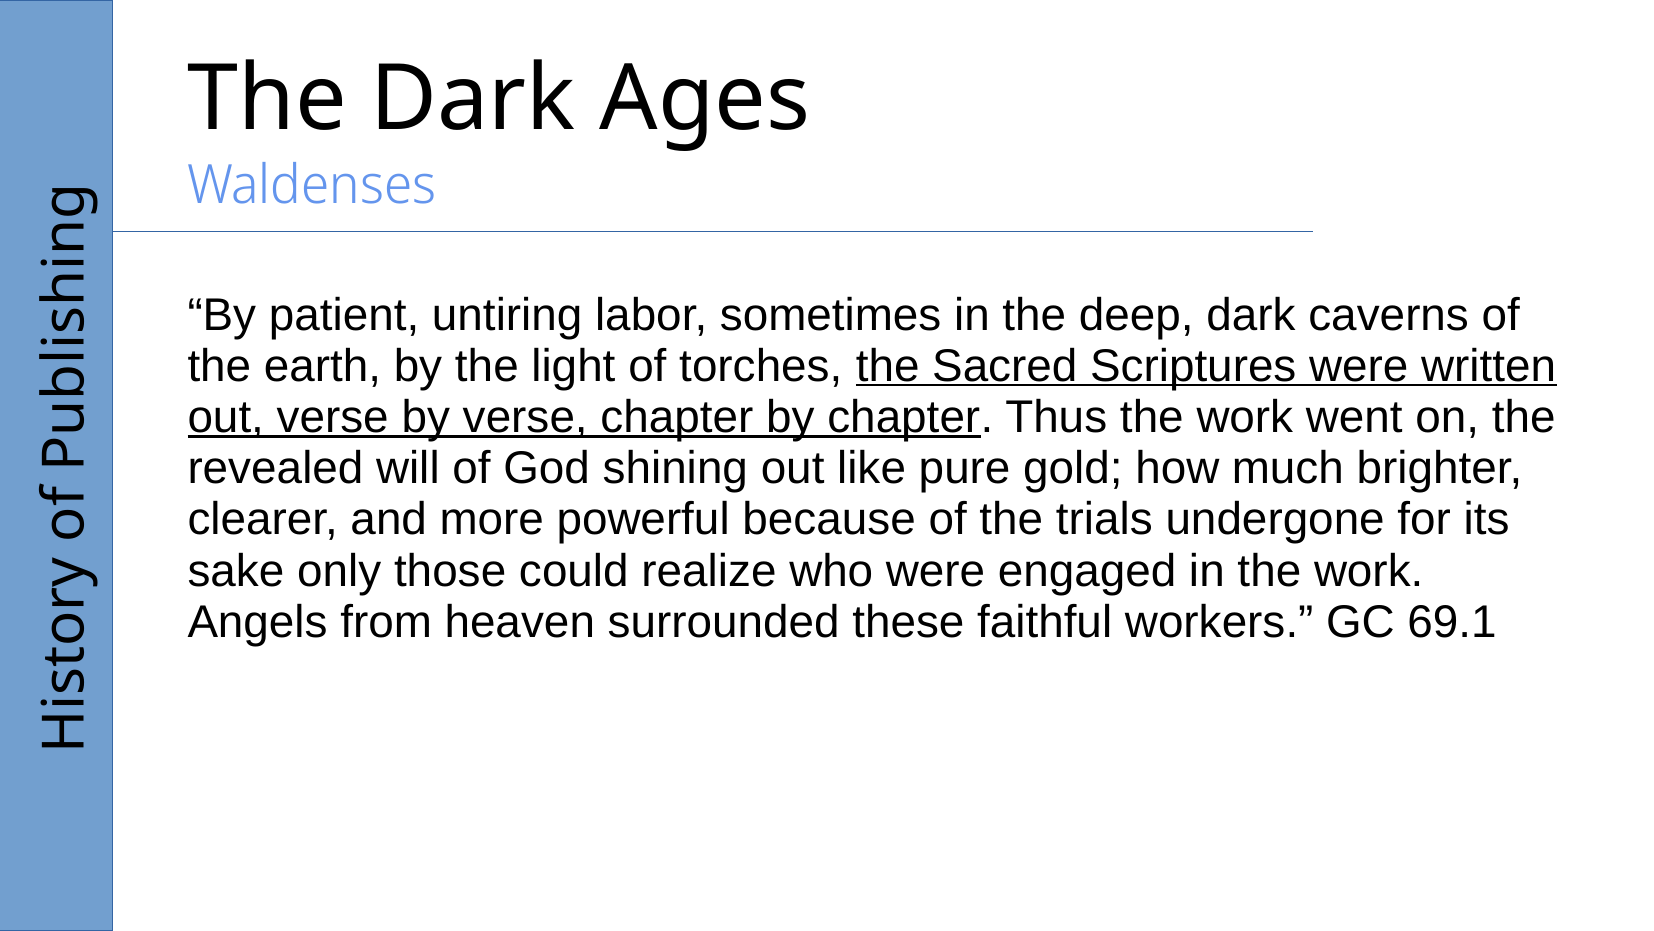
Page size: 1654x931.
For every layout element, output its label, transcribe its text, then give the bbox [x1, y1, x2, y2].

subtitle “By patient, untiring labor, sometimes in the deep, dark caverns of the earth, by the light of torches, the Sacred Scriptures were written out, verse by verse, chapter by chapter. Thus the work went on, the revealed will of God shining out like pure gold; how much brighter, clearer, and more powerful because of the trials undergone for its sake only those could realize who were engaged in the work. Angels from heaven surrounded these faithful workers.” GC 69.1 [187, 288, 1571, 828]
text_box History of Publishing [13, 37, 105, 901]
title The Dark Ages [187, 33, 1571, 125]
title Waldenses [187, 125, 1571, 239]
text_box [0, 0, 113, 931]
